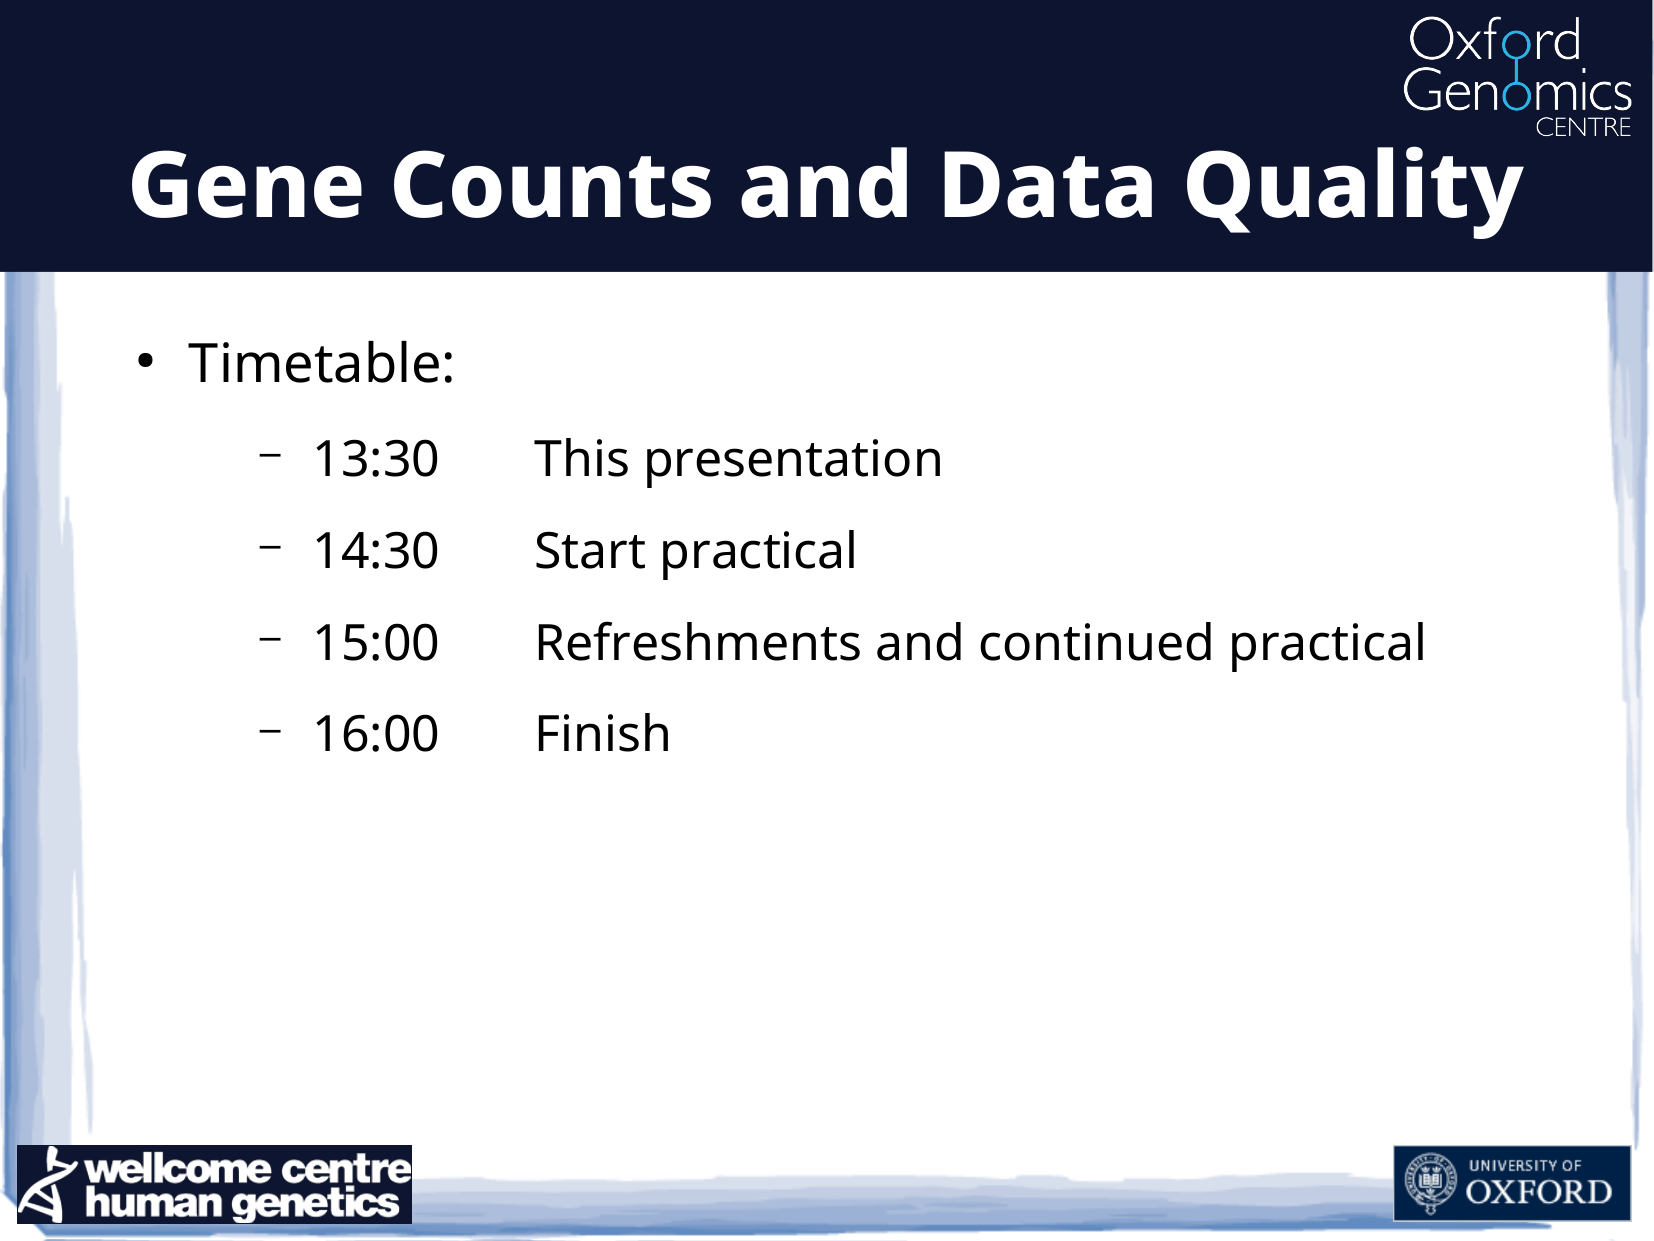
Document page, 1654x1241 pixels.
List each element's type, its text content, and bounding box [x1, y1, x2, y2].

title Gene Counts and Data Quality [82, 78, 1571, 287]
picture [0, 0, 1654, 1241]
list Timetable: 13:30 This presentation 14:30 Start practical 15:00 Refreshments and continued practical 16:00 Finish [118, 324, 1571, 1045]
